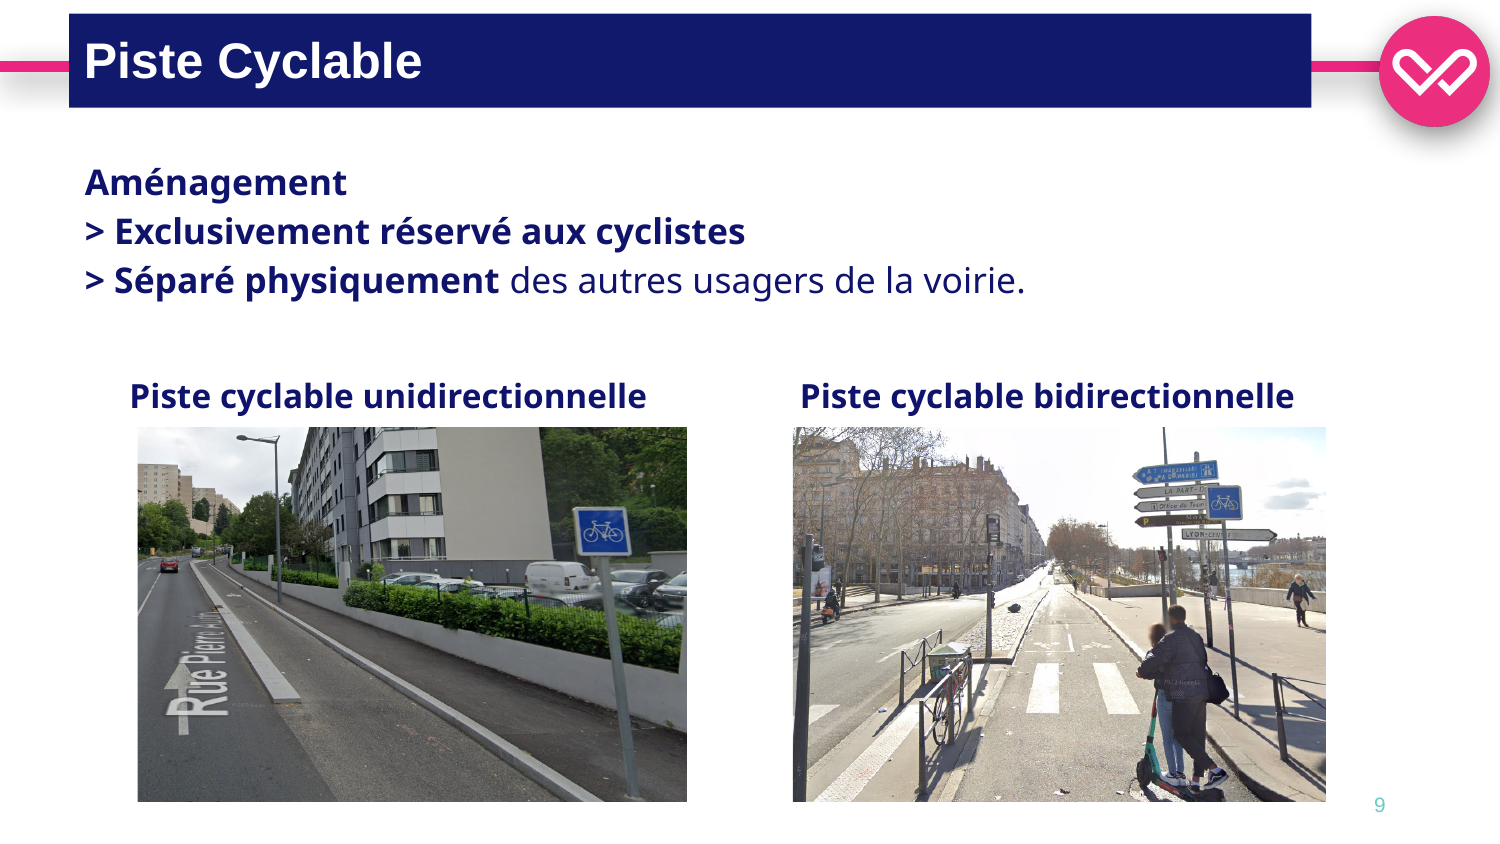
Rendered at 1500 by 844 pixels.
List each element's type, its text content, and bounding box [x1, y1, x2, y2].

picture [1379, 16, 1490, 127]
title Piste Cyclable [69, 13, 1312, 108]
picture [792, 427, 1326, 802]
picture [137, 427, 687, 802]
slide_number <number> [1059, 782, 1397, 827]
text_box Aménagement > Exclusivement réservé aux cyclistes > Séparé physiquement des autres usagers de la voirie. [51, 138, 1449, 383]
list Piste cyclable unidirectionnelle [95, 383, 697, 449]
list Piste cyclable bidirectionnelle [784, 353, 1424, 449]
